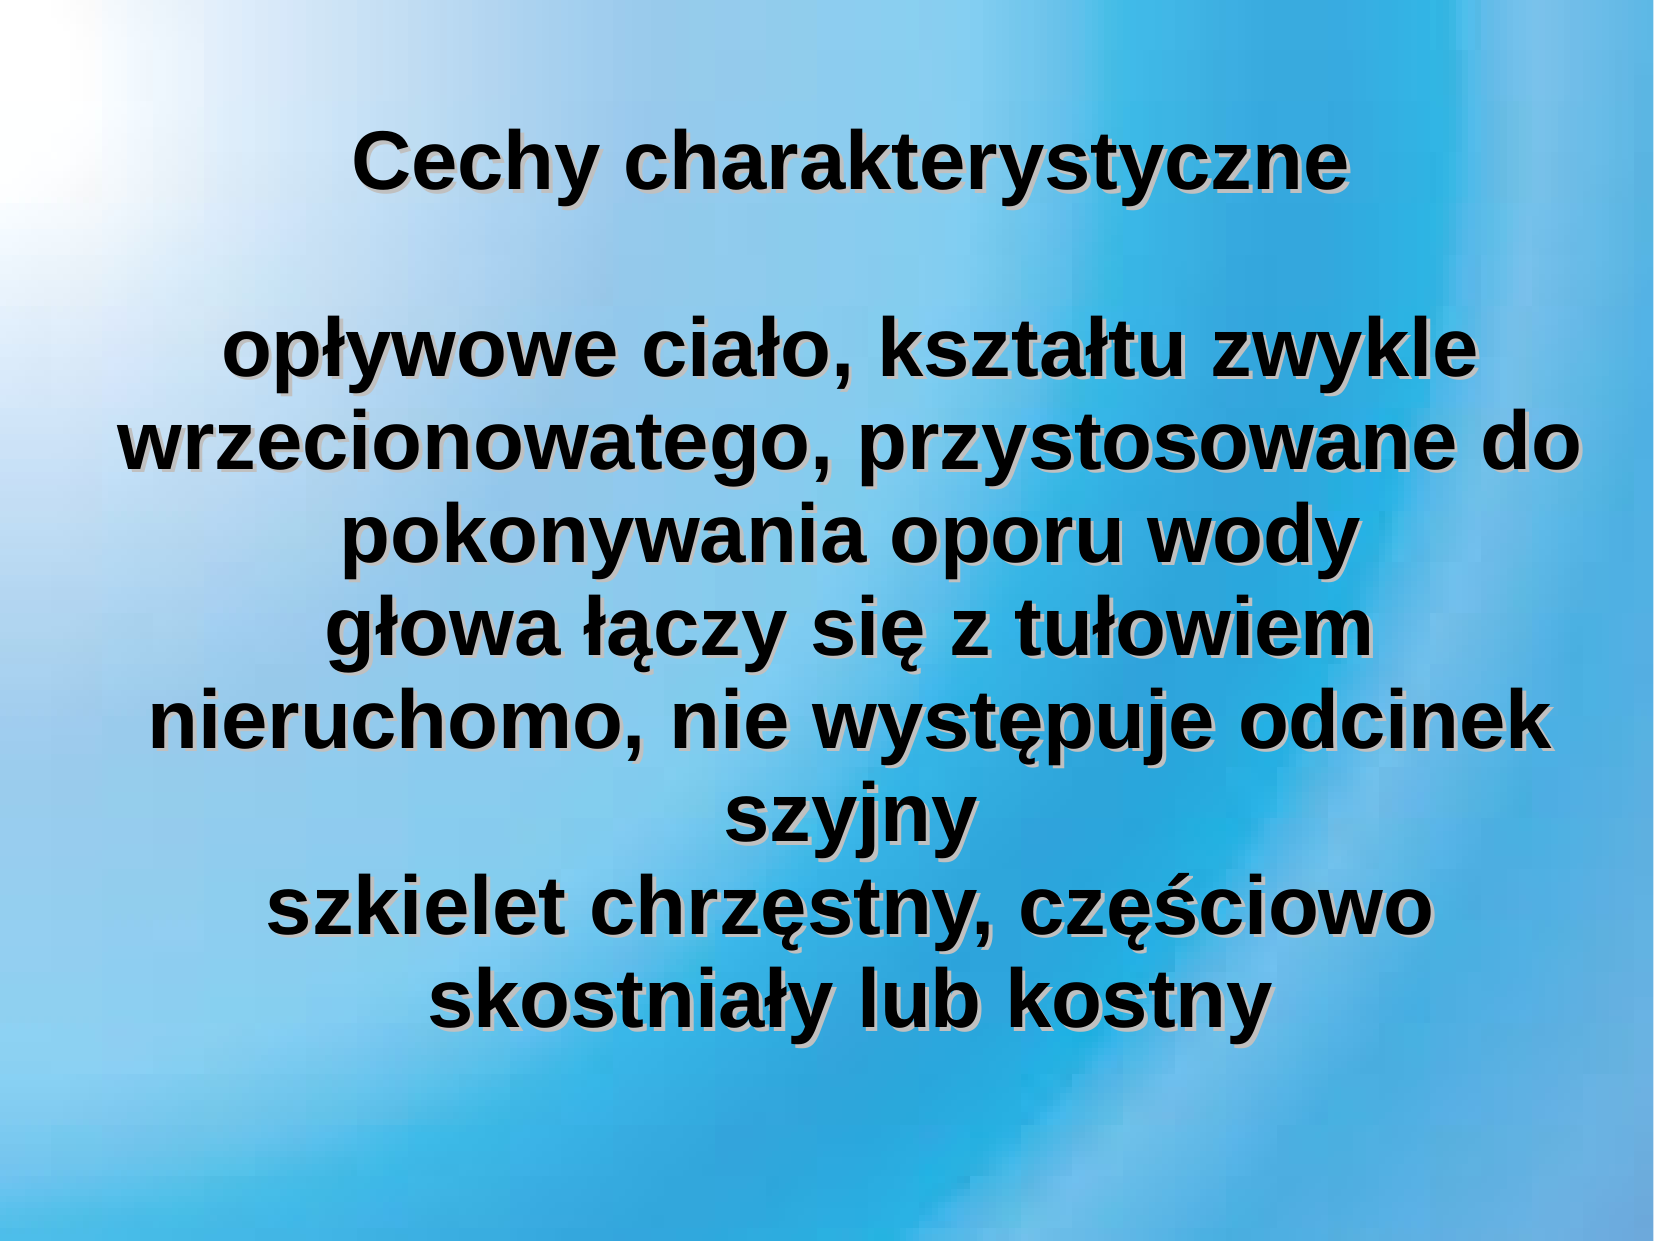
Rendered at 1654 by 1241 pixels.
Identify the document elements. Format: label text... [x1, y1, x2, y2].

title Cechy charakterystyczne opływowe ciało, kształtu zwykle wrzecionowatego, przystosowane do pokonywania oporu wody głowa łączy się z tułowiem nieruchomo, nie występuje odcinek szyjny szkielet chrzęstny, częściowo skostniały lub kostny [106, 114, 1595, 1045]
picture [0, 0, 1654, 1241]
